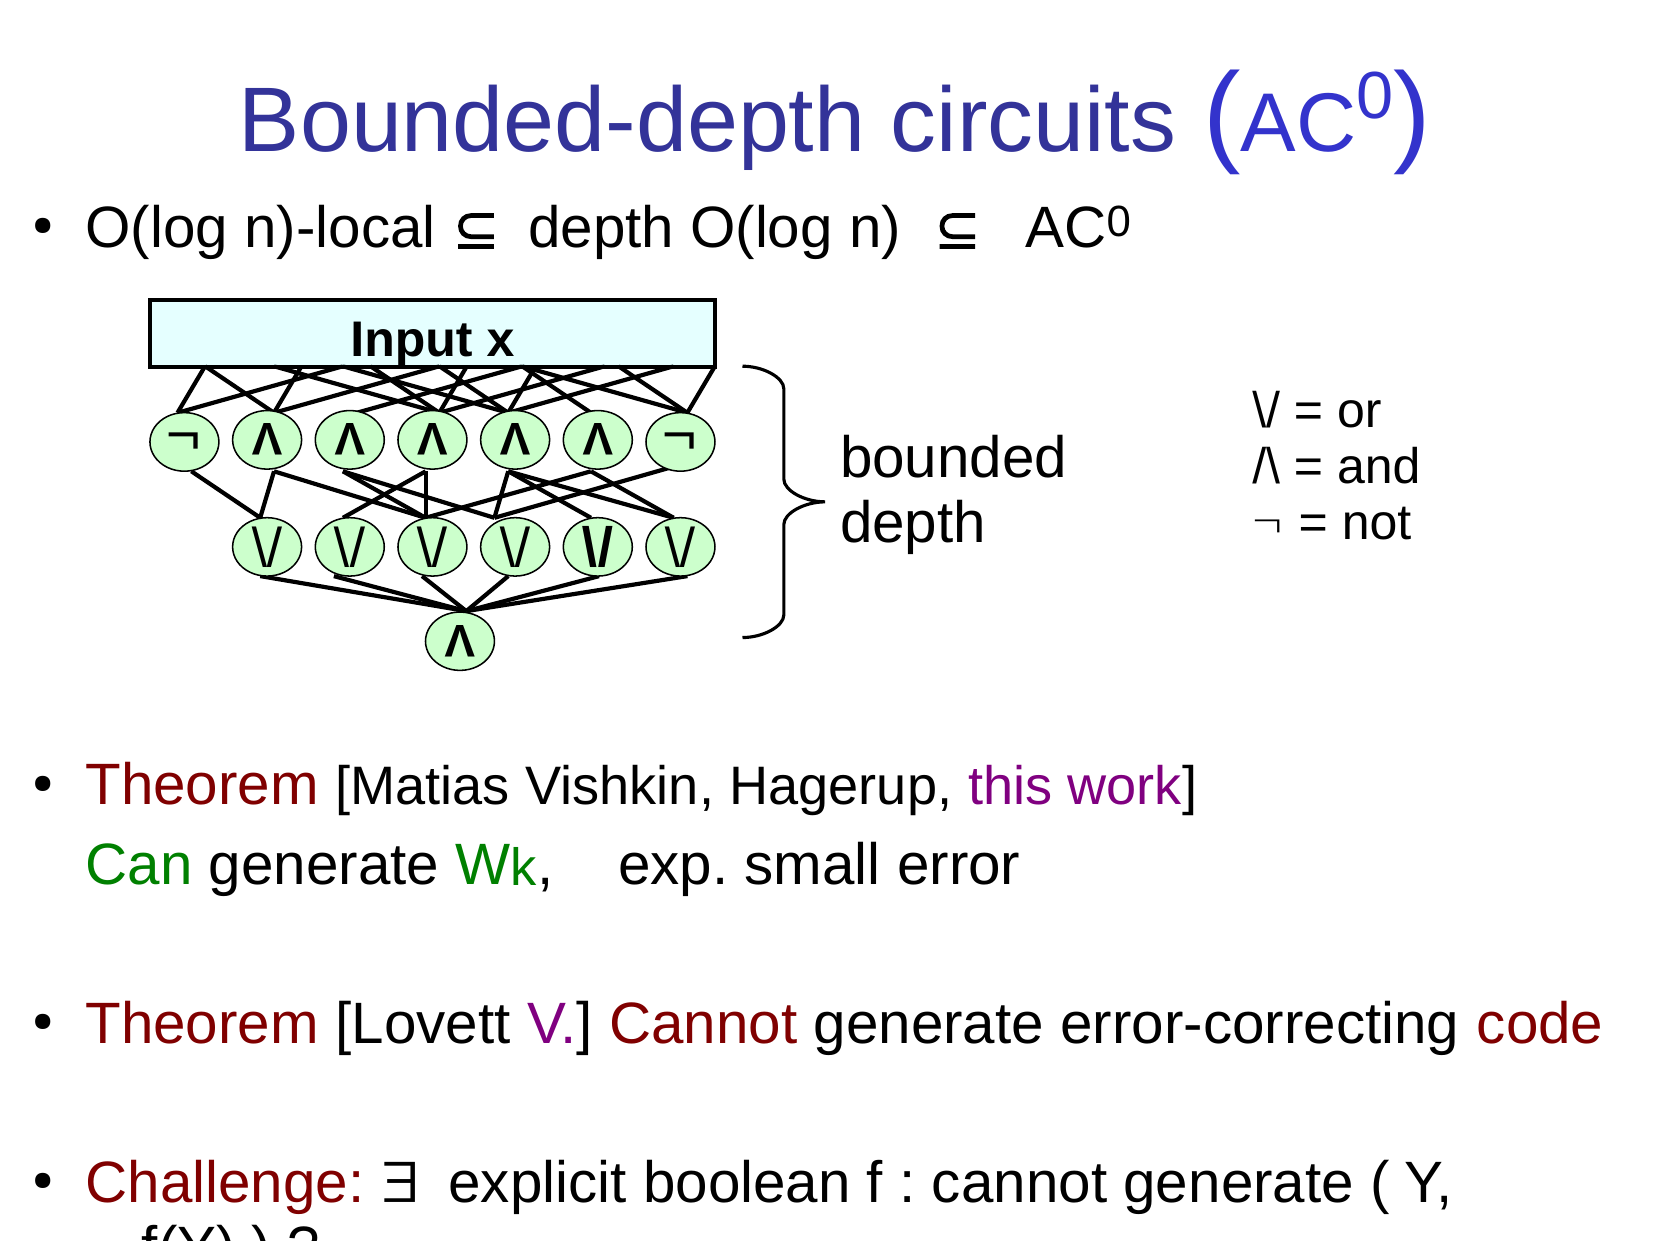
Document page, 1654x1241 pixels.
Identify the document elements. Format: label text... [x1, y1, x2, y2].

text_box \/ = or /\ = and  = not [1237, 375, 1463, 563]
text_box /\ [397, 517, 467, 577]
text_box V [232, 410, 302, 470]
text_box V [425, 612, 495, 671]
text_box V [397, 410, 467, 470]
title Bounded-depth circuits (AC0) [131, 0, 1538, 226]
text_box /\ [480, 517, 550, 577]
text_box  [149, 412, 219, 472]
text_box V [480, 410, 550, 470]
text_box V [563, 410, 633, 470]
text_box /\ [315, 517, 385, 577]
text_box /\ [646, 517, 715, 577]
text_box V [315, 410, 385, 470]
text_box Input x [149, 299, 715, 367]
list O(log n)-local  depth O(log n)  AC0 Theorem [Matias Vishkin, Hagerup, this work] Can generate Wk, exp. small error Theorem [Lovett V.] Cannot generate error-correcting code Challenge:  explicit boolean f : cannot generate ( Y, f(Y) ) ? [0, 187, 1654, 1238]
text_box /\ [232, 517, 302, 577]
text_box  [646, 412, 715, 472]
text_box /\ [563, 517, 633, 577]
text_box bounded depth [825, 416, 1129, 563]
